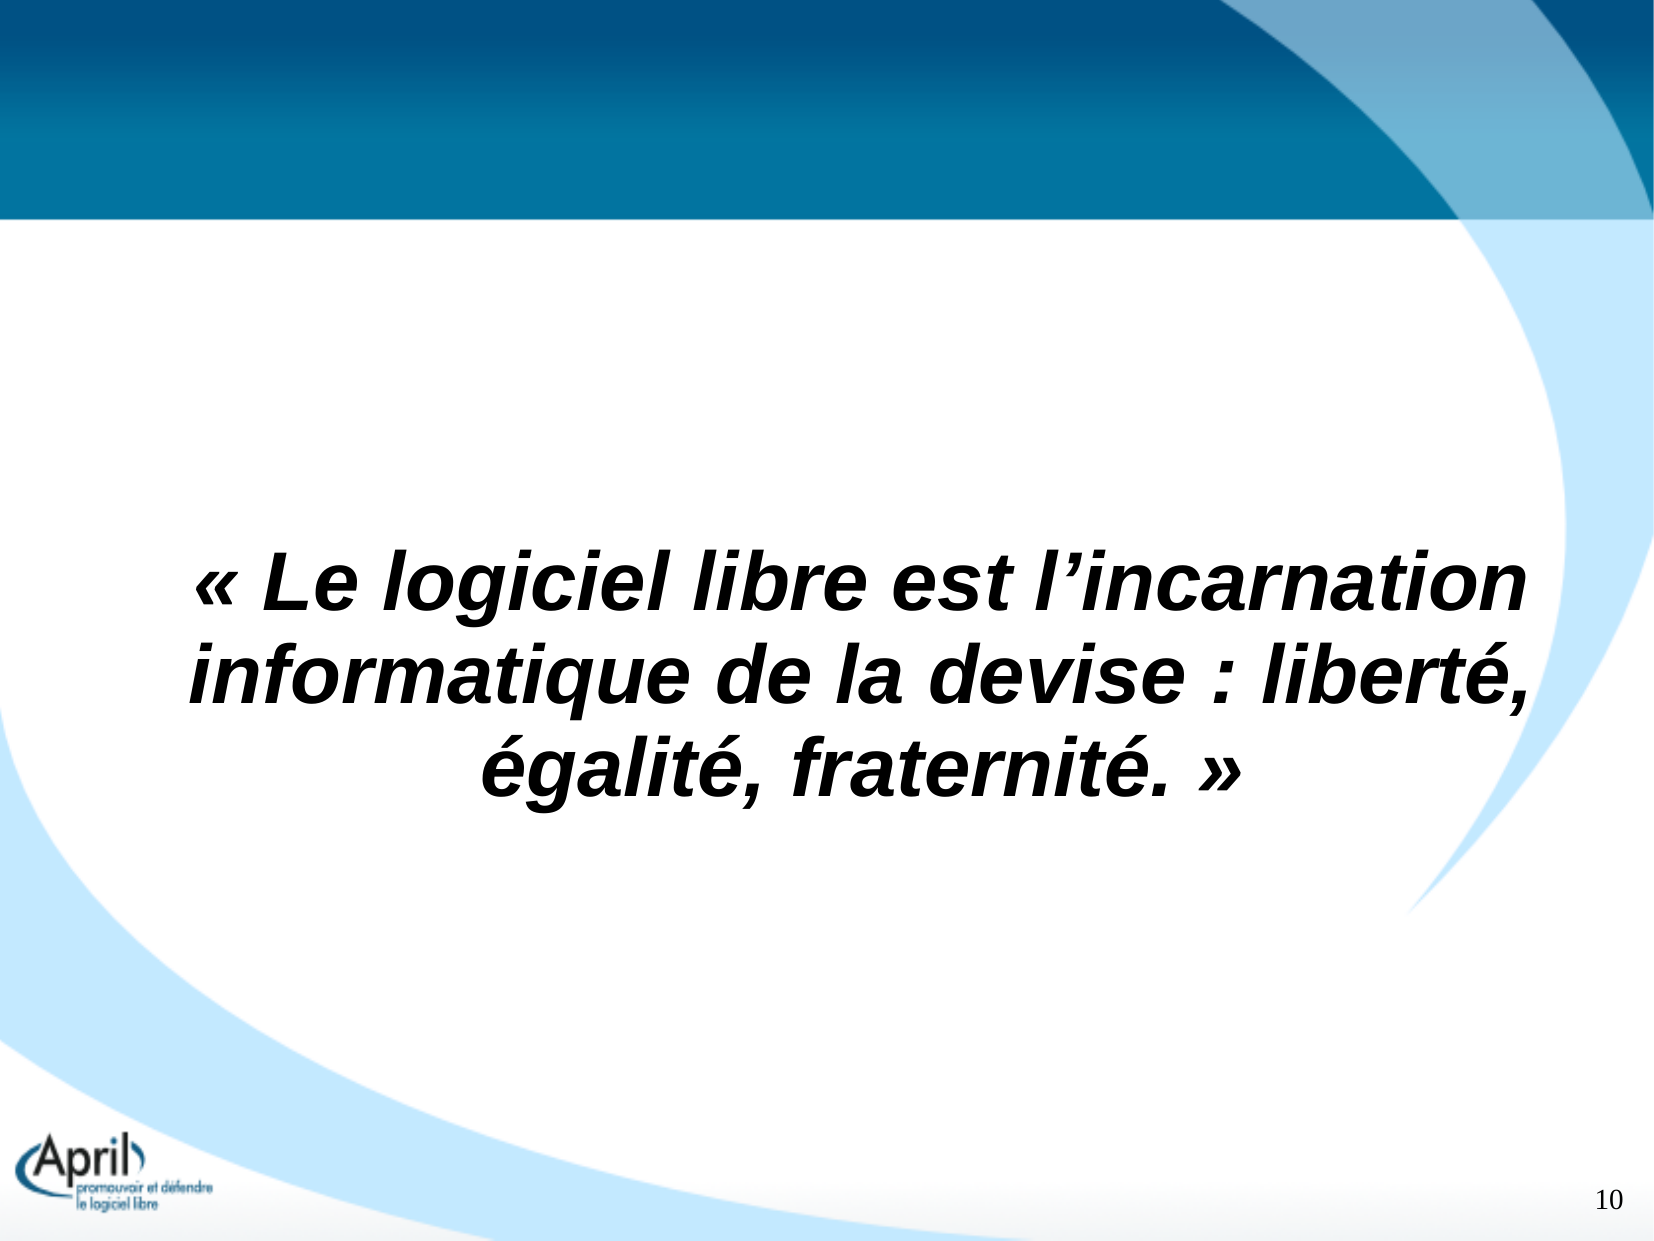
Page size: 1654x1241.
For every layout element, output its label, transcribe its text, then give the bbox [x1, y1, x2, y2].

picture [0, 0, 1654, 1241]
list « Le logiciel libre est l’incarnation informatique de la devise : liberté, égalité, fraternité. » [82, 290, 1571, 1109]
